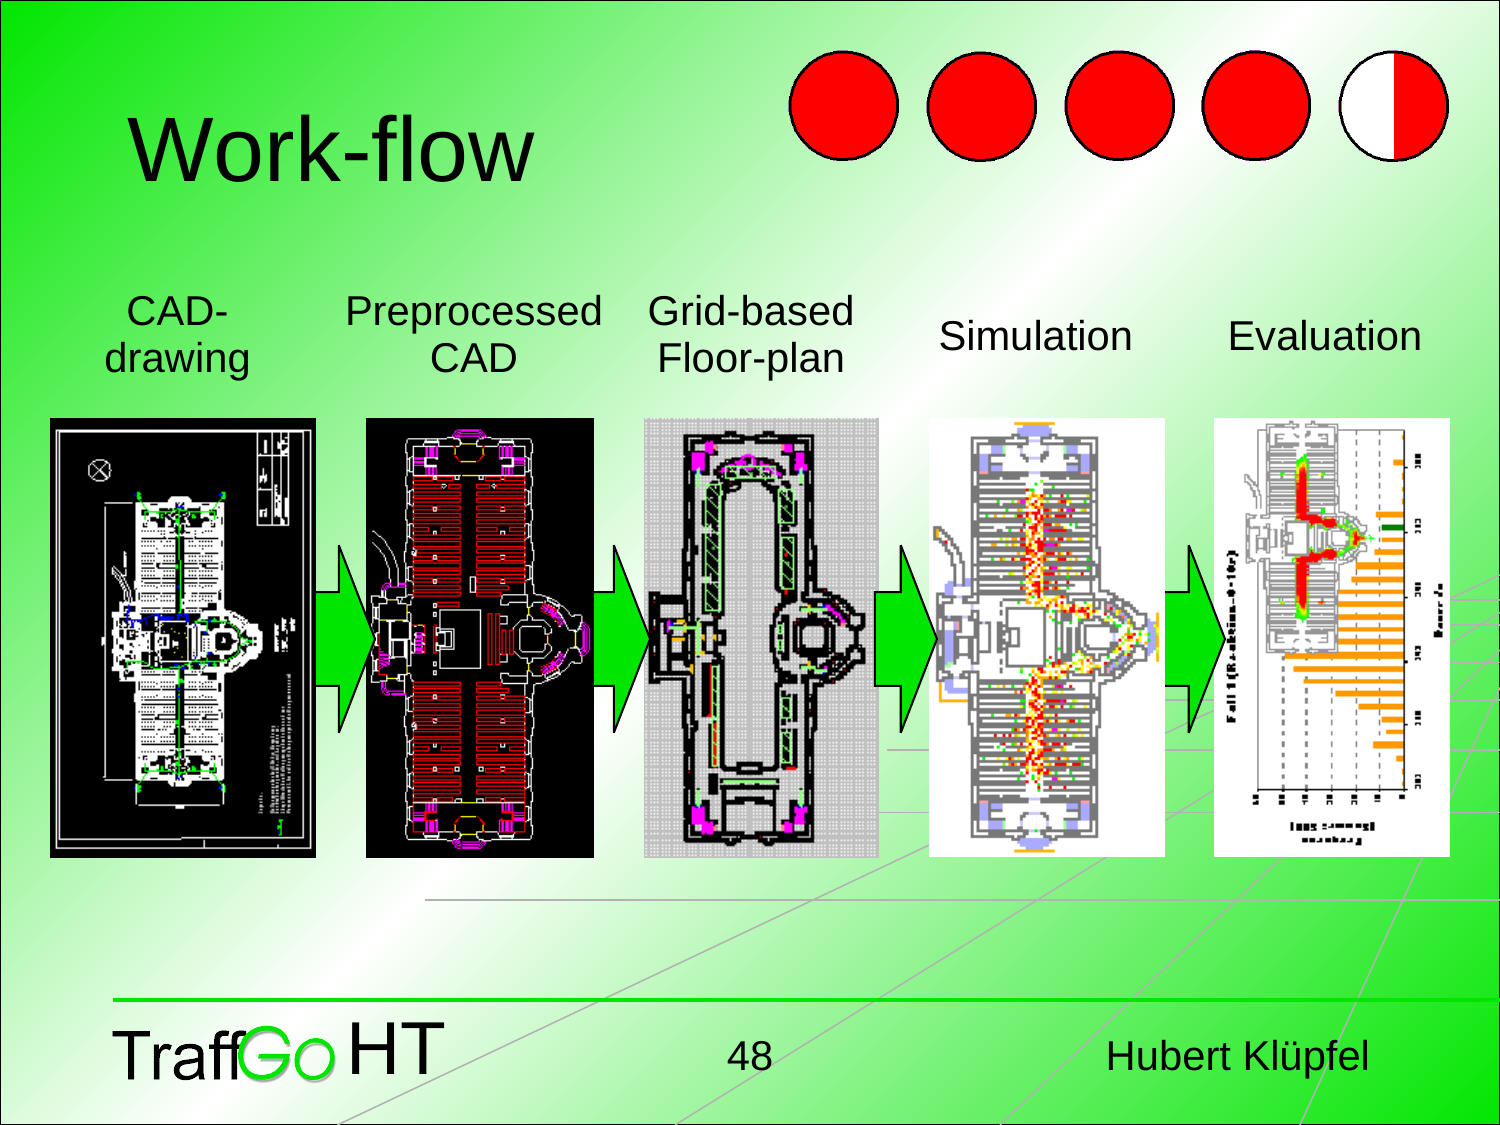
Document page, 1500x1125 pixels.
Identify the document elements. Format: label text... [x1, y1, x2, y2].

picture [112, 1024, 338, 1085]
text_box CAD- drawing [89, 280, 266, 389]
picture [1063, 49, 1176, 162]
picture [1337, 49, 1450, 163]
text_box Simulation [923, 305, 1149, 368]
picture [366, 418, 594, 858]
text_box [874, 545, 937, 733]
text_box [594, 545, 651, 733]
text_box [316, 545, 376, 733]
picture [50, 418, 316, 858]
picture [929, 418, 1165, 857]
text_box Grid-based Floor-plan [632, 280, 870, 389]
text_box Evaluation [1212, 305, 1438, 368]
picture [787, 49, 900, 162]
title Work-flow [112, 87, 585, 213]
picture [644, 418, 879, 858]
picture [1200, 49, 1312, 162]
text_box Preprocessed CAD [330, 280, 619, 389]
text_box [1165, 545, 1225, 733]
picture [925, 50, 1038, 163]
picture [1214, 418, 1450, 857]
